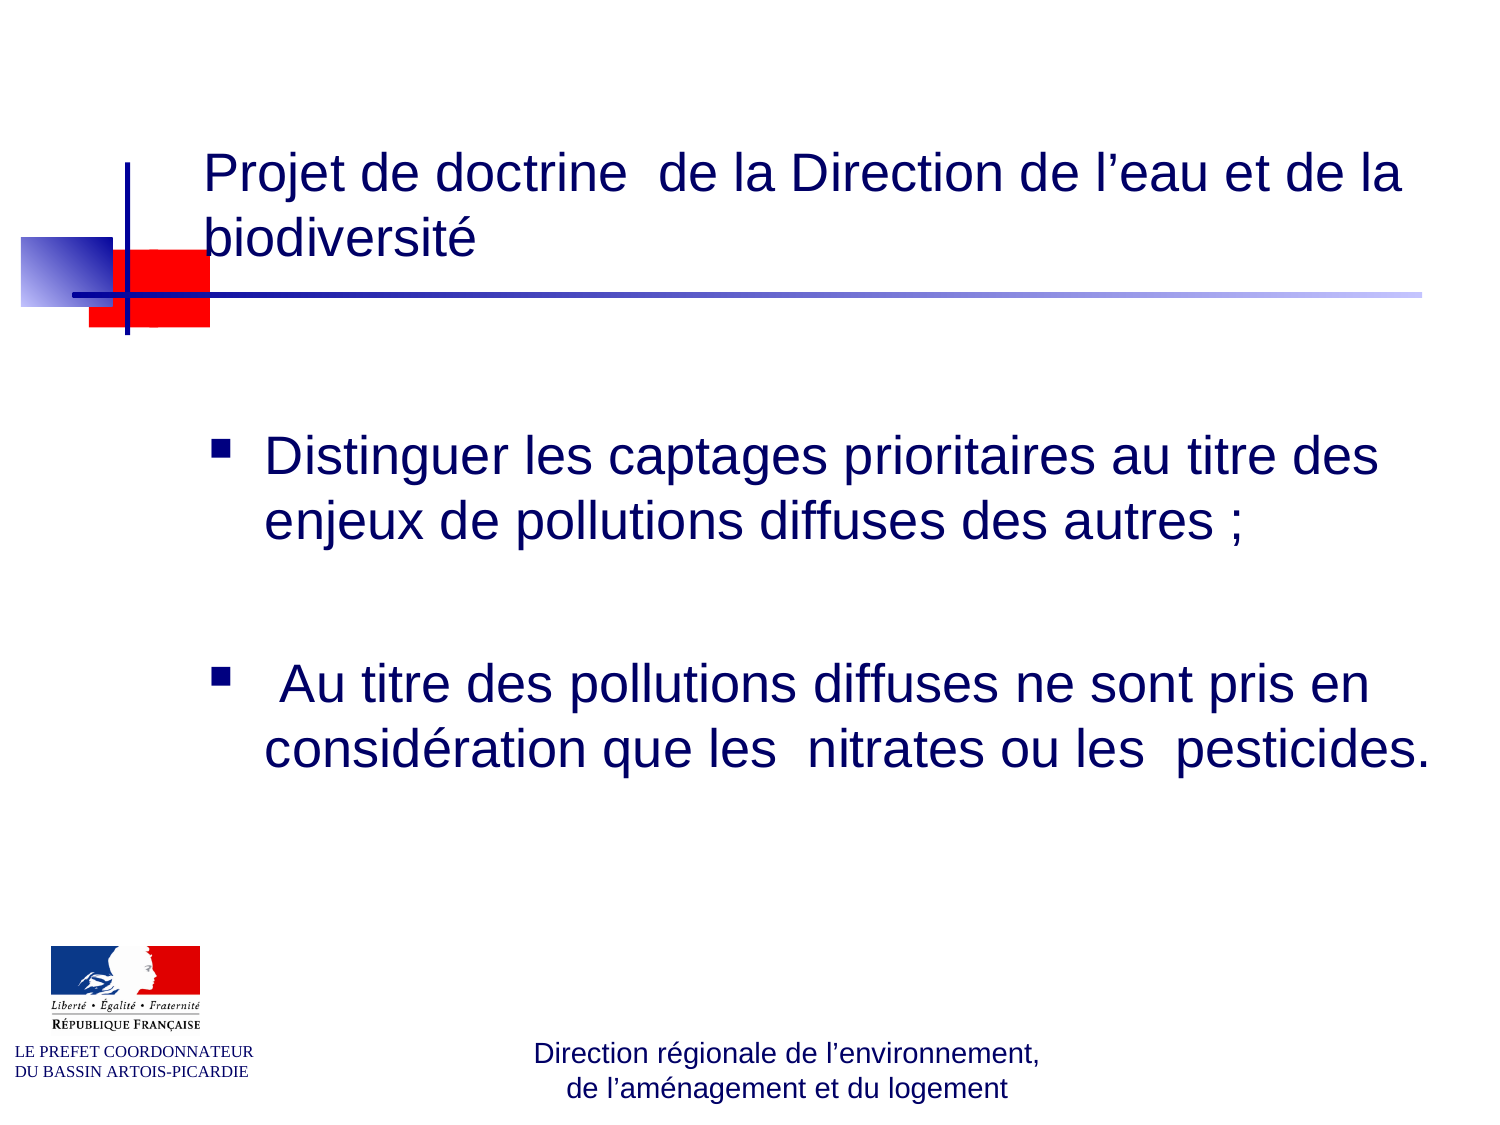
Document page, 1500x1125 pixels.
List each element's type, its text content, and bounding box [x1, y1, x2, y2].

list Distinguer les captages prioritaires au titre des enjeux de pollutions diffuses des autres ; Au titre des pollutions diffuses ne sont pris en considération que les nitrates ou les pesticides. [193, 331, 1469, 1022]
title Projet de doctrine de la Direction de l’eau et de la biodiversité [188, 100, 1468, 304]
picture [51, 946, 200, 1036]
